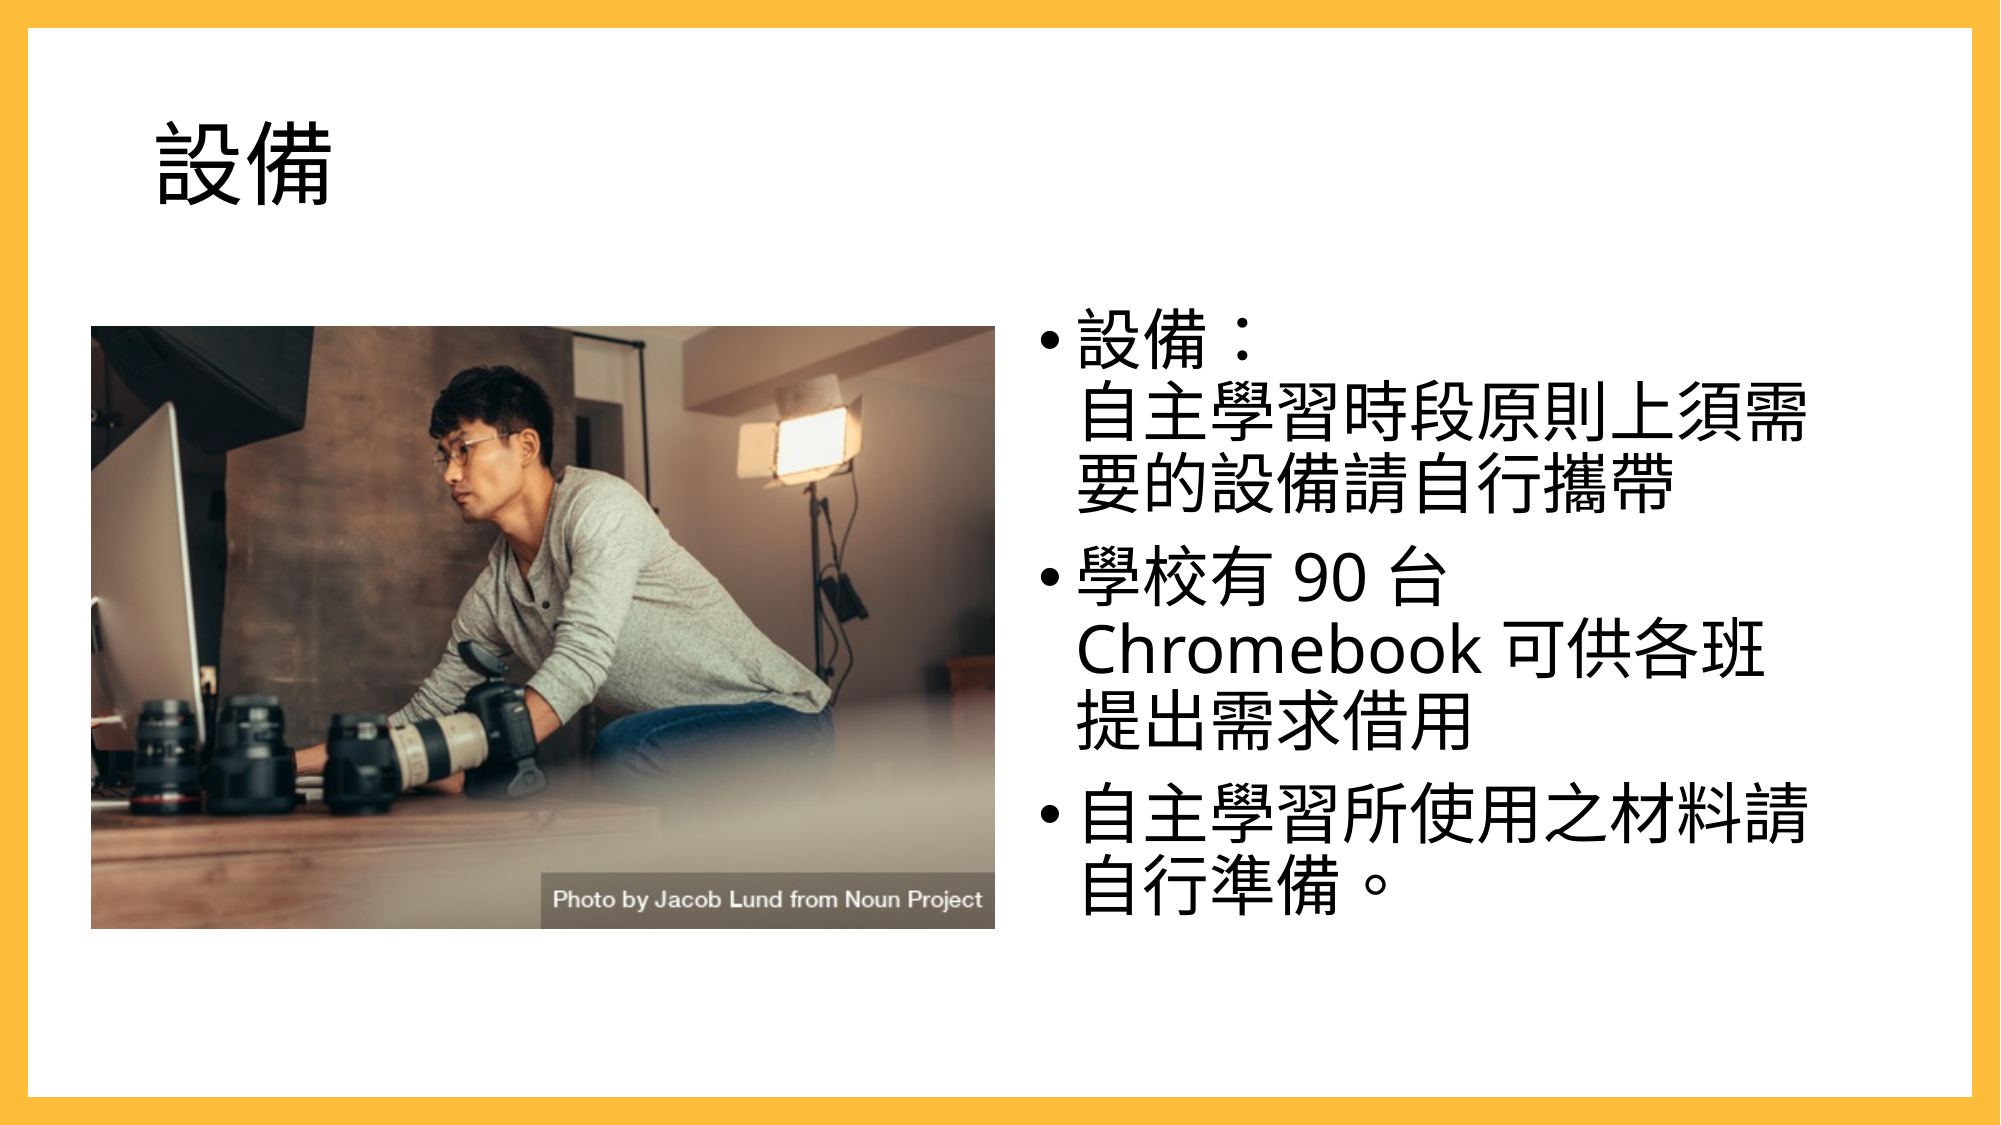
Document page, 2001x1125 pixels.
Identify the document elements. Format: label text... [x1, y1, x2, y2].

text_box 設備： 自主學習時段原則上須需要的設備請自行攜帶 學校有90台Chromebook可供各班提出需求借用 自主學習所使用之材料請自行準備。 [1023, 299, 1828, 1014]
title 設備 [137, 59, 1863, 278]
picture [91, 326, 995, 929]
